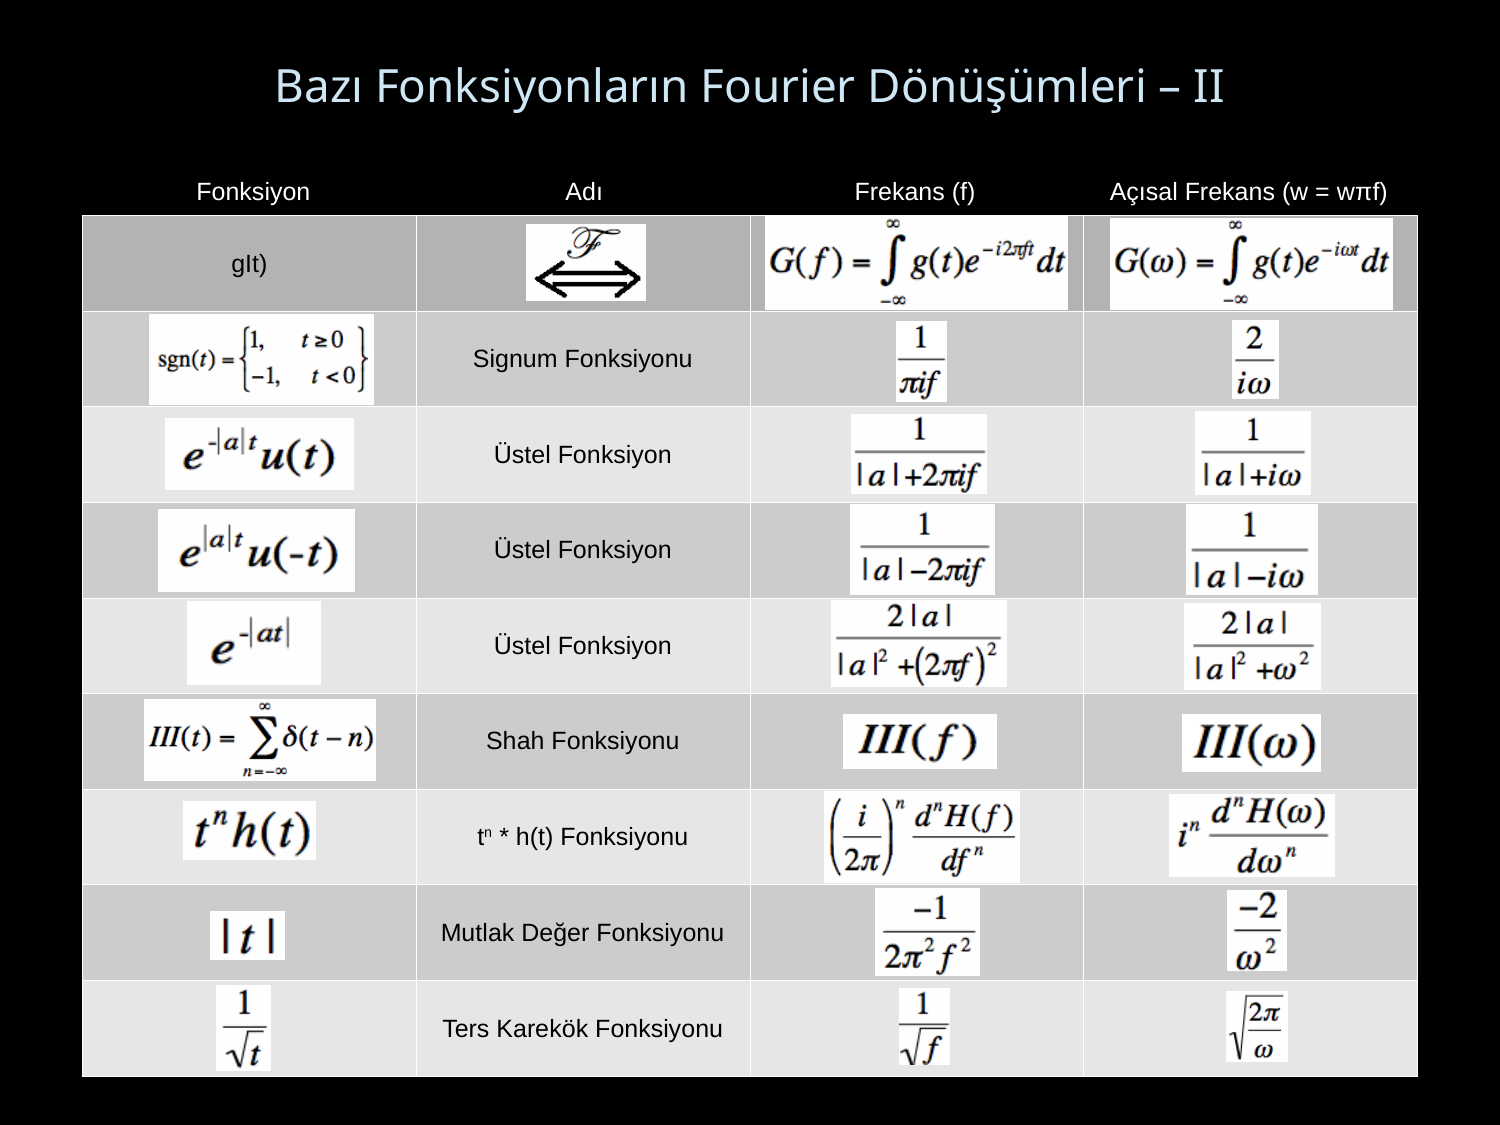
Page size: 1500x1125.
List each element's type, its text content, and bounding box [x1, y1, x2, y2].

picture [1226, 991, 1288, 1062]
table_cell [1084, 885, 1417, 980]
picture [824, 791, 1020, 883]
table_cell [1084, 790, 1417, 884]
picture [158, 509, 355, 592]
table_cell [1084, 599, 1417, 693]
table_cell [751, 503, 1083, 598]
table_cell Üstel Fonksiyon [417, 407, 750, 502]
picture [1195, 411, 1311, 496]
text_box Frekans (f) [780, 167, 1051, 213]
table_cell [1084, 694, 1417, 789]
picture [165, 418, 354, 490]
picture [1169, 794, 1335, 877]
table_cell [751, 694, 1083, 789]
table_cell [83, 503, 416, 598]
picture [843, 714, 997, 769]
picture [526, 224, 646, 301]
picture [899, 988, 950, 1066]
text_box Açısal Frekans (w = wπf) [1080, 167, 1418, 219]
table_cell [1084, 981, 1417, 1076]
table_cell [83, 312, 416, 406]
table_cell Ters Karekök Fonksiyonu [417, 981, 750, 1076]
table_cell Shah Fonksiyonu [417, 694, 750, 789]
table_cell [751, 407, 1083, 502]
picture [765, 215, 1068, 310]
table_cell [1084, 407, 1417, 502]
picture [1227, 890, 1287, 971]
text_box Fonksiyon [118, 167, 389, 213]
table_cell [83, 981, 416, 1076]
table_cell [83, 790, 416, 884]
title Bazı Fonksiyonların Fourier Dönüşümleri – II [75, 24, 1426, 145]
picture [210, 911, 285, 961]
picture [1110, 219, 1393, 310]
table_header [417, 216, 750, 311]
table_cell [1084, 312, 1417, 406]
table_cell [751, 599, 1083, 693]
picture [896, 321, 947, 402]
picture [183, 801, 316, 860]
picture [149, 314, 374, 405]
table_cell [1084, 503, 1417, 598]
picture [144, 699, 376, 781]
table_cell Mutlak Değer Fonksiyonu [417, 885, 750, 980]
table_header gIt) [83, 216, 416, 311]
picture [1182, 714, 1321, 772]
picture [187, 601, 321, 685]
table_cell [751, 312, 1083, 406]
picture [850, 504, 995, 595]
table_cell [83, 599, 416, 693]
table_cell Signum Fonksiyonu [417, 312, 750, 406]
picture [1186, 504, 1318, 595]
table_cell tn * h(t) Fonksiyonu [417, 790, 750, 884]
picture [875, 888, 980, 976]
table_cell [751, 981, 1083, 1076]
picture [831, 600, 1007, 687]
table_header [751, 216, 1083, 311]
picture [1232, 320, 1279, 399]
table_cell Üstel Fonksiyon [417, 599, 750, 693]
table_cell [83, 407, 416, 502]
picture [216, 985, 271, 1071]
text_box Adı [449, 167, 720, 213]
picture [851, 414, 987, 494]
picture [1184, 603, 1321, 691]
table_cell [751, 790, 1083, 884]
table_cell Üstel Fonksiyon [417, 503, 750, 598]
table_cell [751, 885, 1083, 980]
table_header [1084, 219, 1417, 311]
table_cell [83, 694, 416, 789]
table_cell [83, 885, 416, 980]
